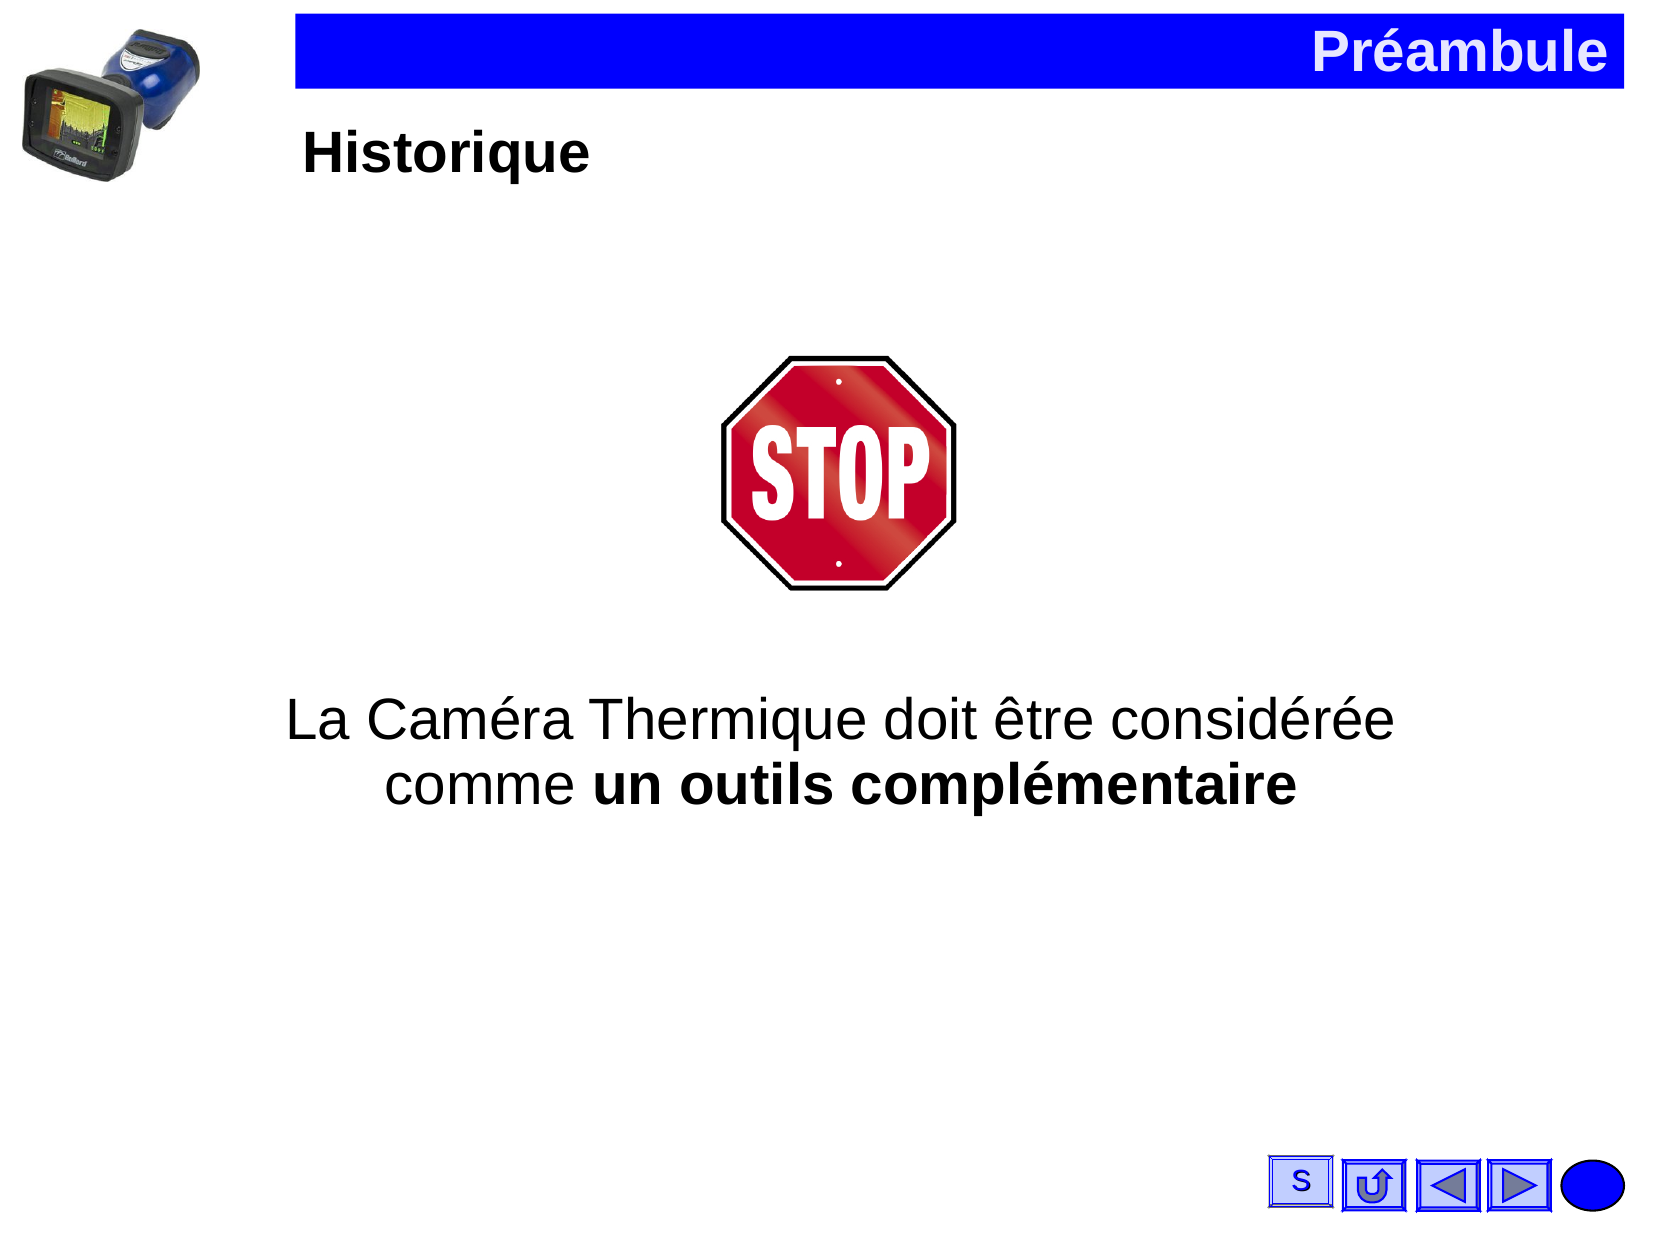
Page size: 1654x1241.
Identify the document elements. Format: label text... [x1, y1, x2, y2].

picture [22, 29, 200, 182]
text_box [1561, 1160, 1625, 1211]
text_box Historique [287, 112, 607, 193]
text_box La Caméra Thermique doit être considérée comme un outils complémentaire [236, 679, 1447, 857]
picture [720, 355, 957, 591]
text_box Préambule [295, 13, 1625, 89]
